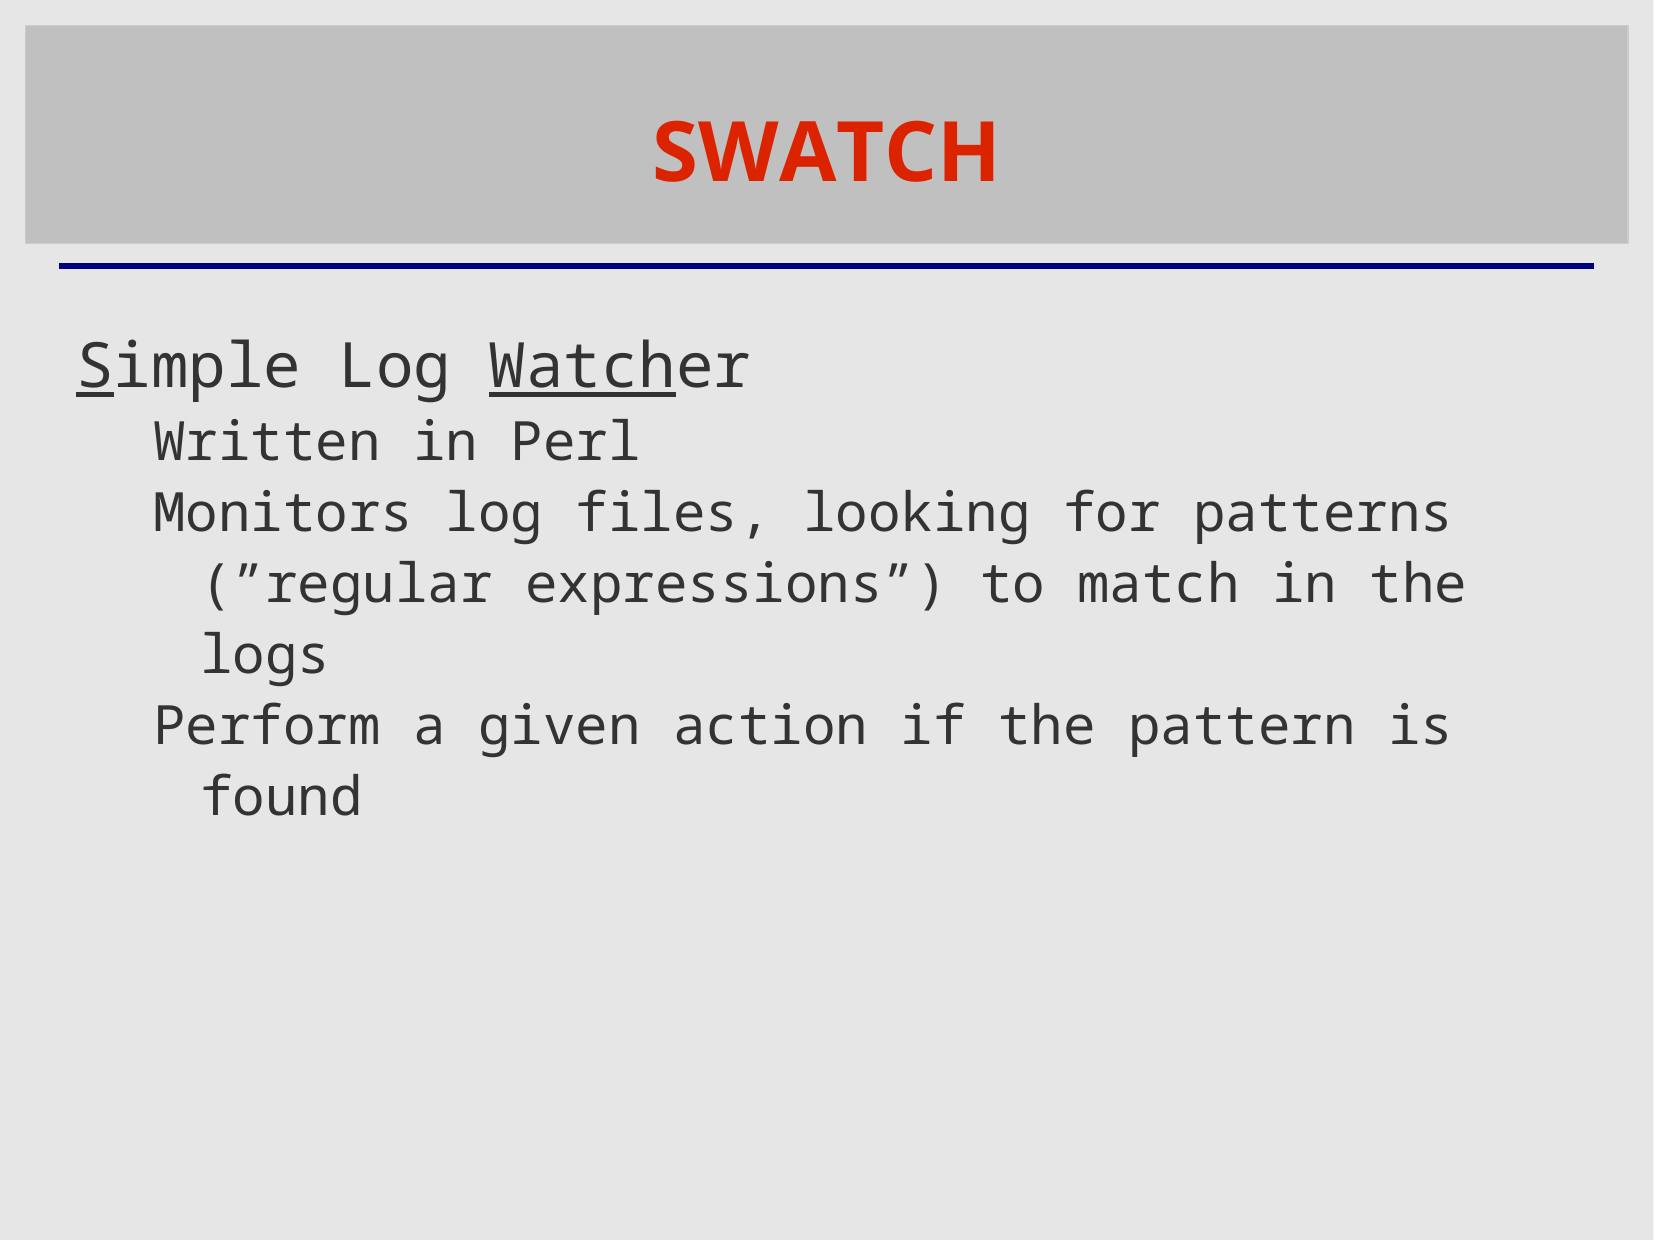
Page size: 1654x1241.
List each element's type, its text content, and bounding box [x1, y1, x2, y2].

list Simple Log Watcher Written in Perl Monitors log files, looking for patterns (”regular expressions”) to match in the logs Perform a given action if the pattern is found [59, 322, 1594, 1117]
title SWATCH [121, 53, 1534, 246]
